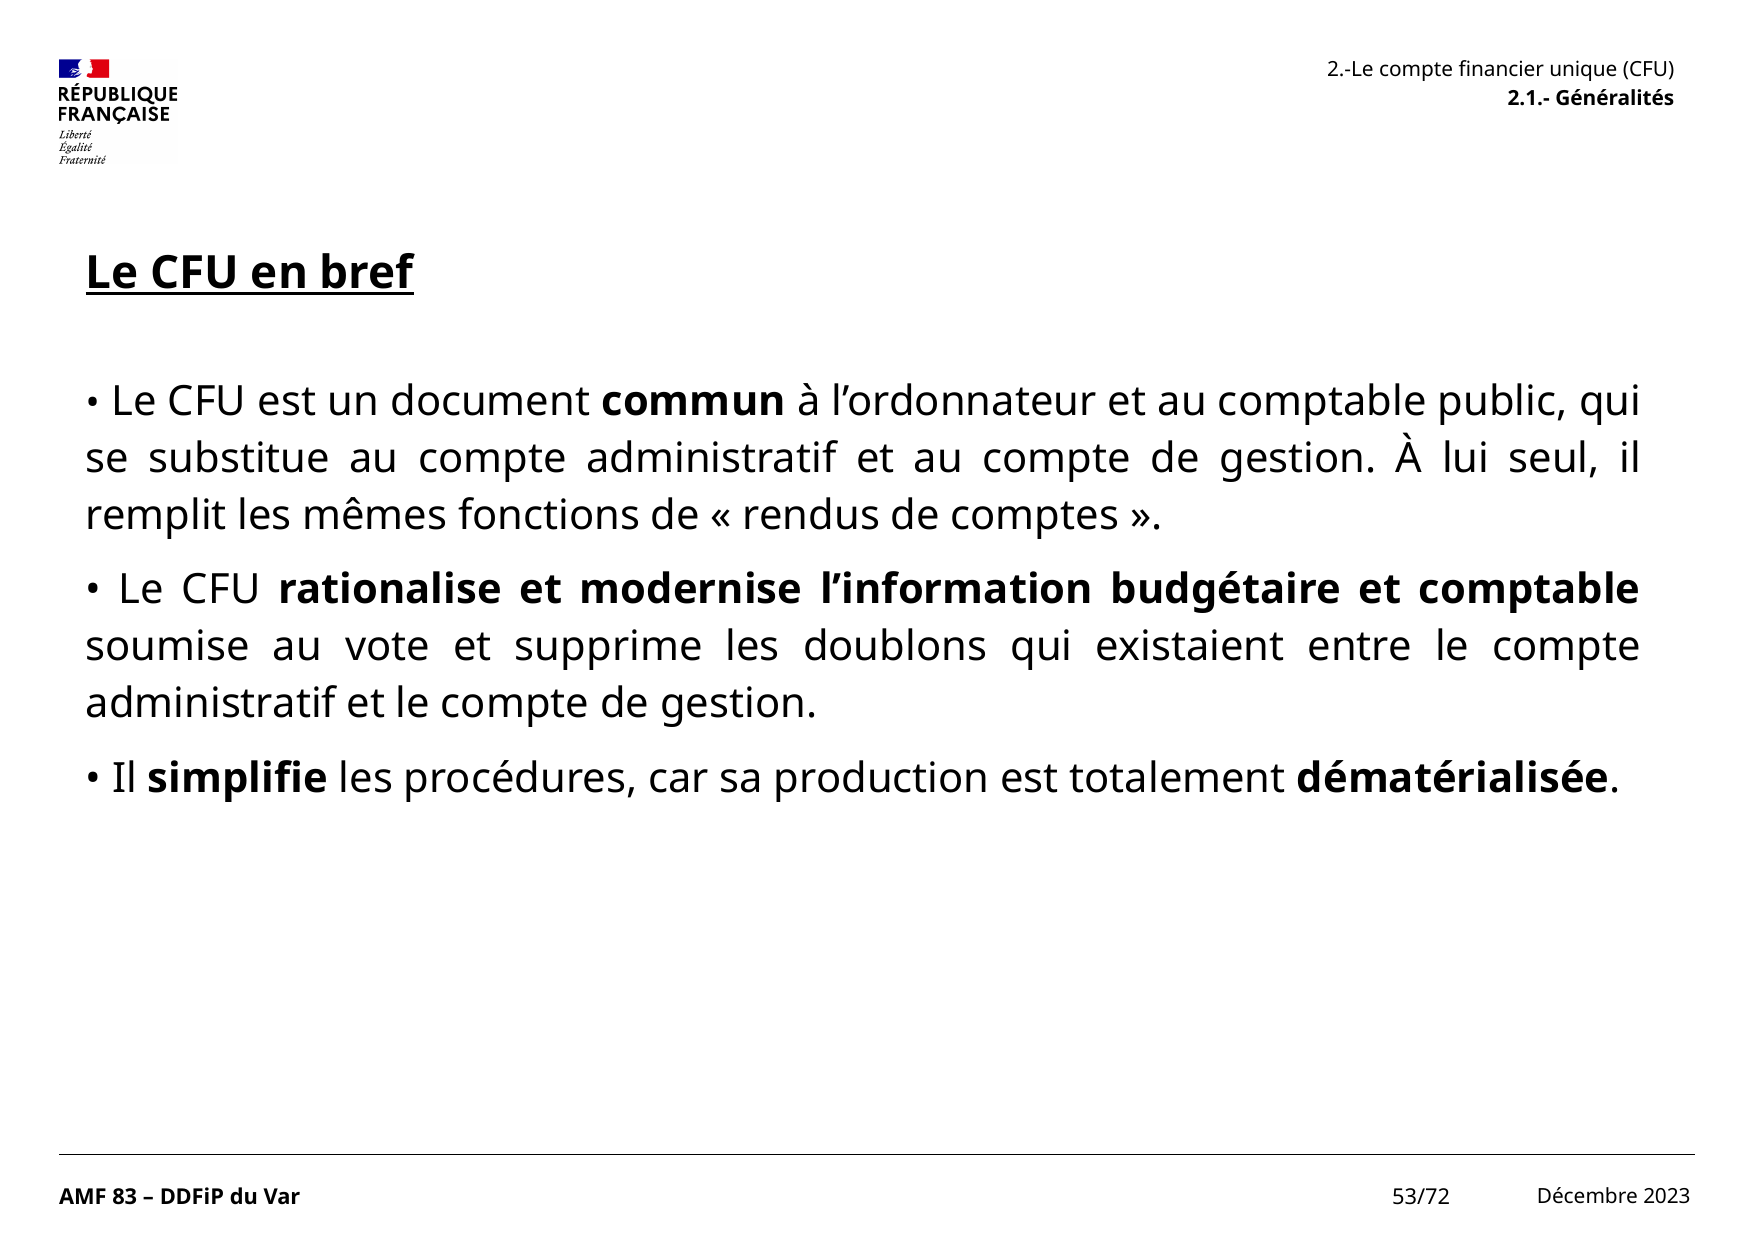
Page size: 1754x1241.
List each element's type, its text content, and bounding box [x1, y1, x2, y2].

text_box 2.-Le compte financier unique (CFU) 2.1.- Généralités [220, 47, 1689, 130]
list Le CFU en bref • Le CFU est un document commun à l’ordonnateur et au comptable public, qui se substitue au compte administratif et au compte de gestion. À lui seul, il remplit les mêmes fonctions de « rendus de comptes ». • Le CFU rationalise et modernise l’information budgétaire et comptable soumise au vote et supprime les doublons qui existaient entre le compte administratif et le compte de gestion. • Il simplifie les procédures, car sa production est totalement dématérialisée. [85, 176, 1642, 1156]
picture [59, 59, 178, 164]
